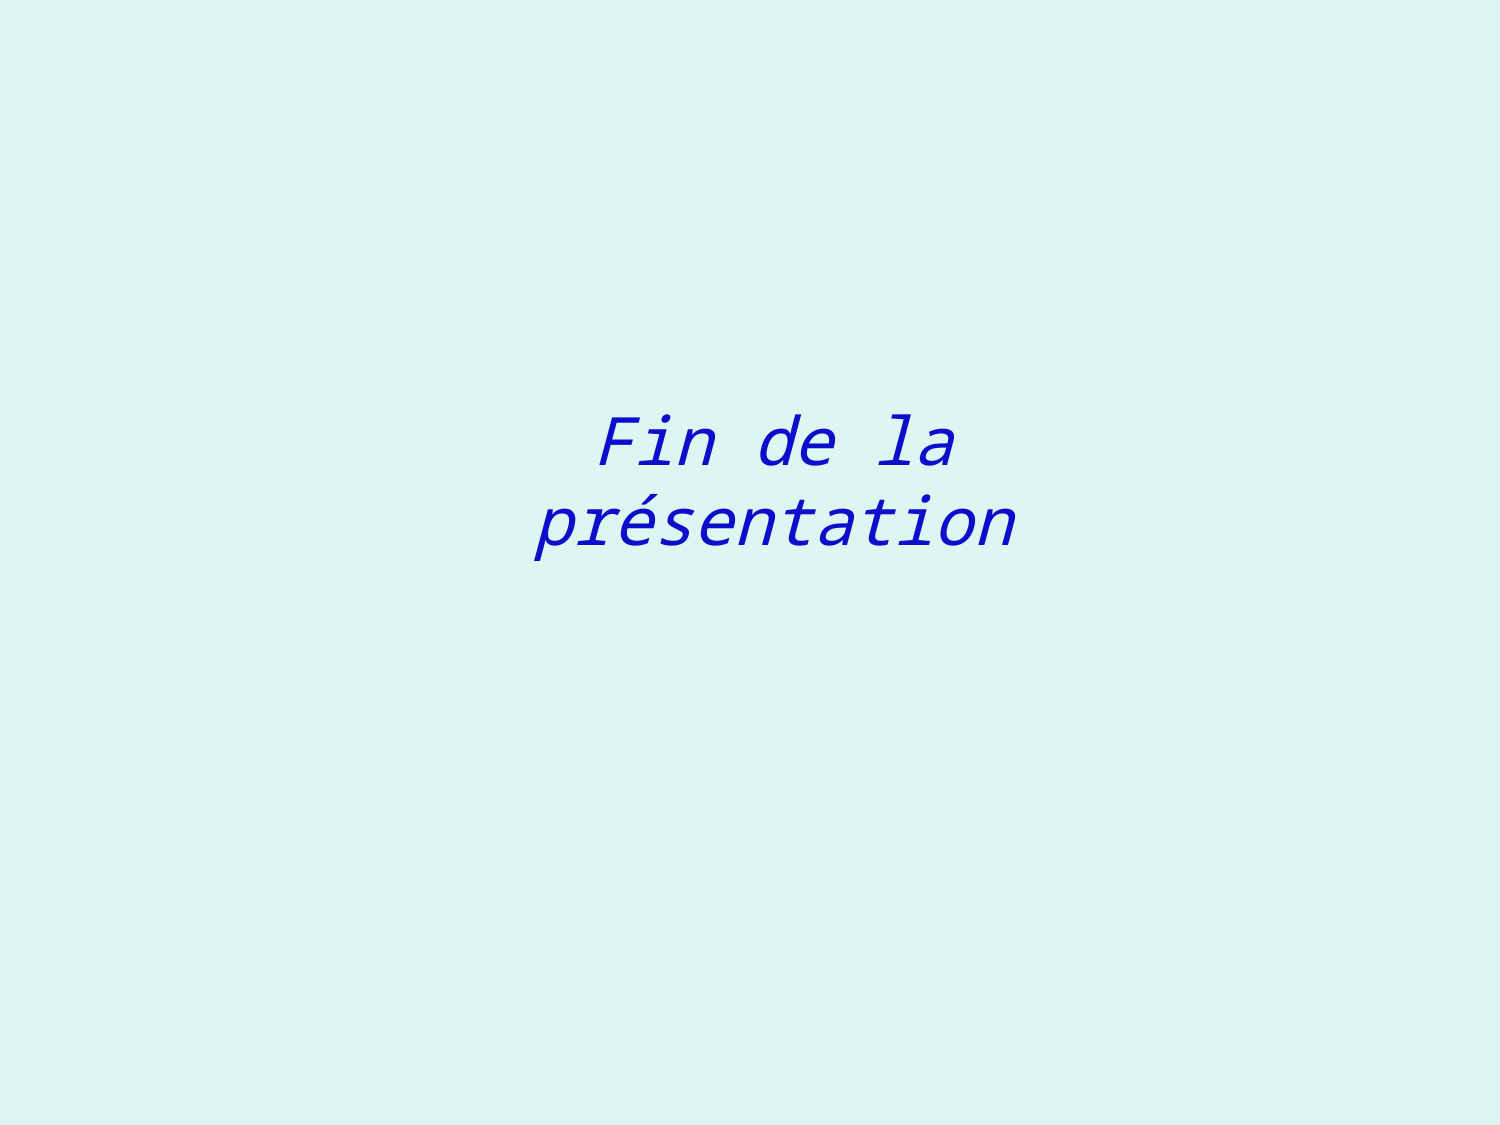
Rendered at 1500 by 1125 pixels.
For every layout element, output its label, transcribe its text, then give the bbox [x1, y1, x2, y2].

title Fin de la présentation [335, 385, 1211, 573]
